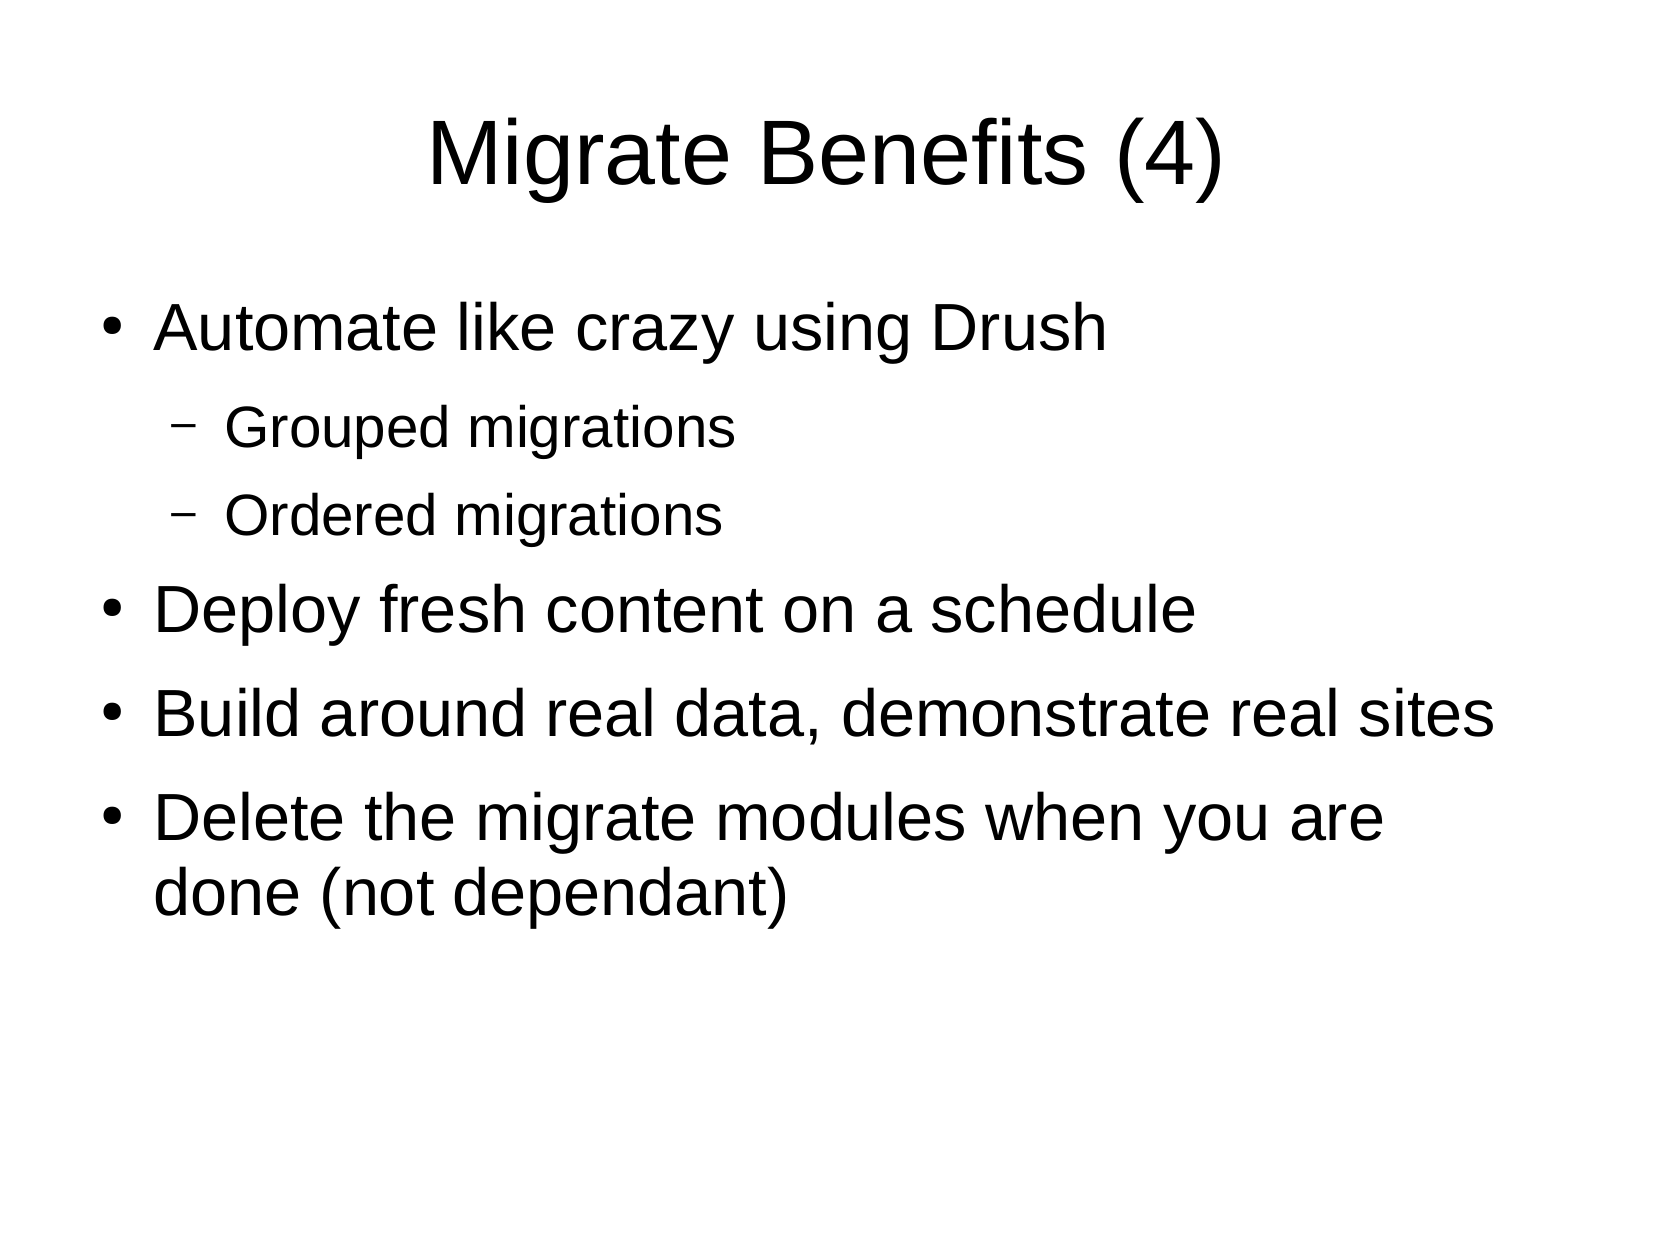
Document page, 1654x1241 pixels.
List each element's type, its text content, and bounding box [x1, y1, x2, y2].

title Migrate Benefits (4) [82, 49, 1571, 257]
list Automate like crazy using Drush Grouped migrations Ordered migrations Deploy fresh content on a schedule Build around real data, demonstrate real sites Delete the migrate modules when you are done (not dependant) [82, 290, 1538, 1010]
